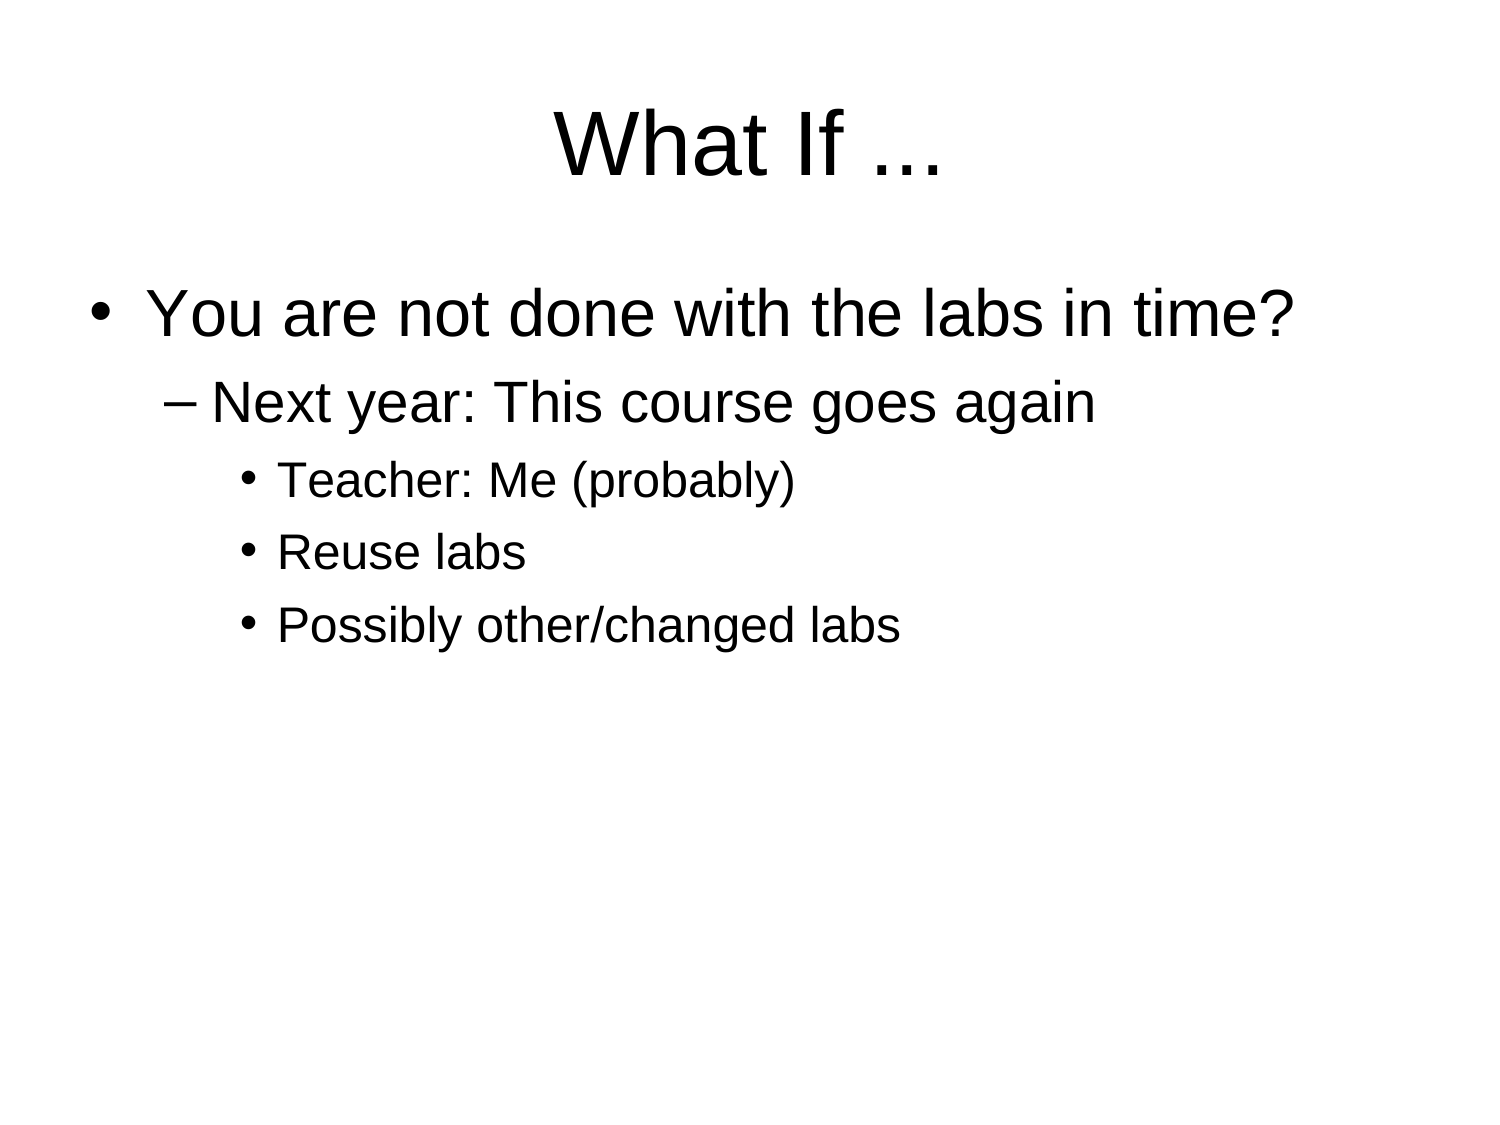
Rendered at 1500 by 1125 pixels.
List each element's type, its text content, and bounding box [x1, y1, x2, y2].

list You are not done with the labs in time? Next year: This course goes again Teacher: Me (probably) Reuse labs Possibly other/changed labs [75, 262, 1426, 1005]
title What If ... [75, 45, 1426, 233]
